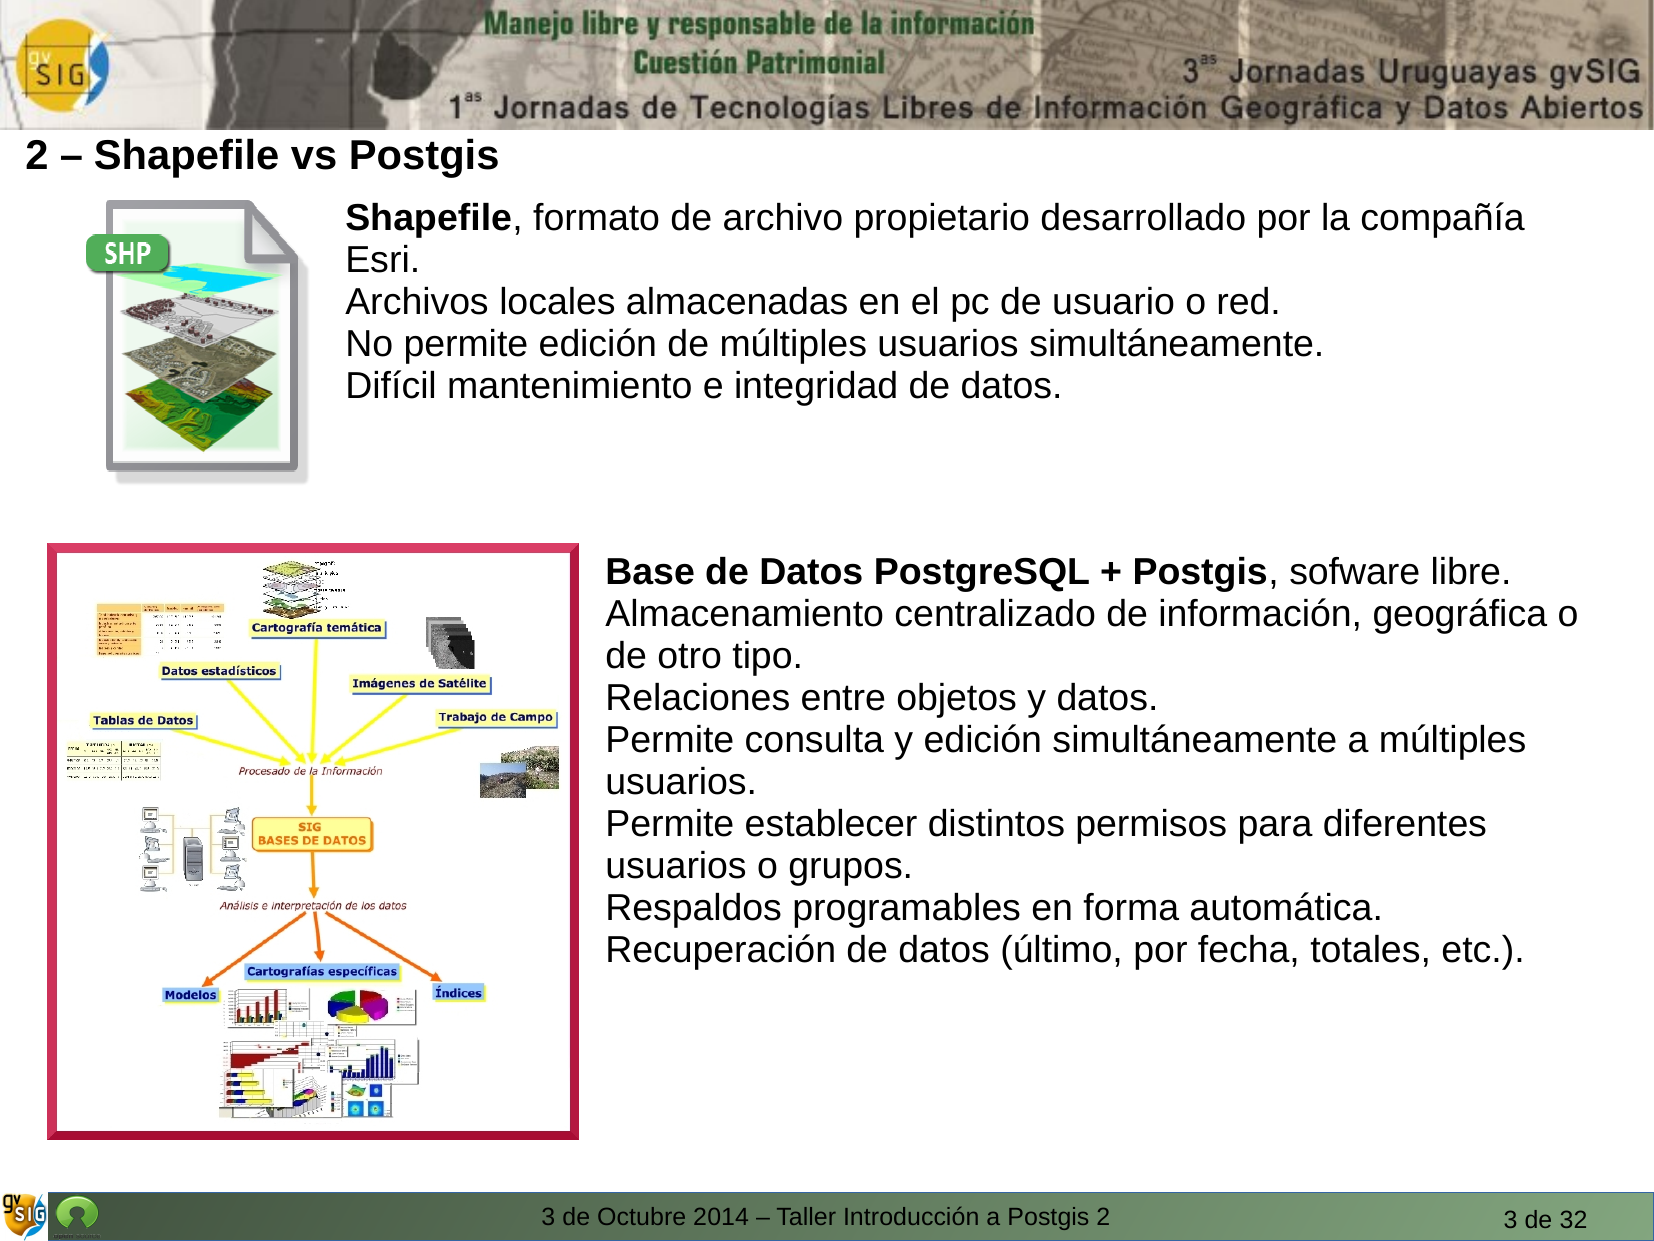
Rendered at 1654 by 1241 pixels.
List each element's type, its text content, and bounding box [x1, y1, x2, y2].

picture [47, 543, 579, 1140]
picture [82, 200, 328, 489]
picture [0, 0, 1654, 130]
text_box Shapefile, formato de archivo propietario desarrollado por la compañía Esri. Archivos locales almacenadas en el pc de usuario o red. No permite edición de múltiples usuarios simultáneamente. Difícil mantenimiento e integridad de datos. [330, 188, 1619, 414]
picture [0, 1192, 107, 1241]
text_box 3 de Octubre 2014 – Taller Introducción a Postgis 2 [107, 1192, 1654, 1241]
text_box <número> de 32 [1488, 1198, 1654, 1241]
text_box 2 – Shapefile vs Postgis [10, 124, 1641, 187]
text_box Base de Datos PostgreSQL + Postgis, sofware libre. Almacenamiento centralizado de información, geográfica o de otro tipo. Relaciones entre objetos y datos. Permite consulta y edición simultáneamente a múltiples usuarios. Permite establecer distintos permisos para diferentes usuarios o grupos. Respaldos programables en forma automática. Recuperación de datos (último, por fecha, totales, etc.). [590, 543, 1630, 979]
